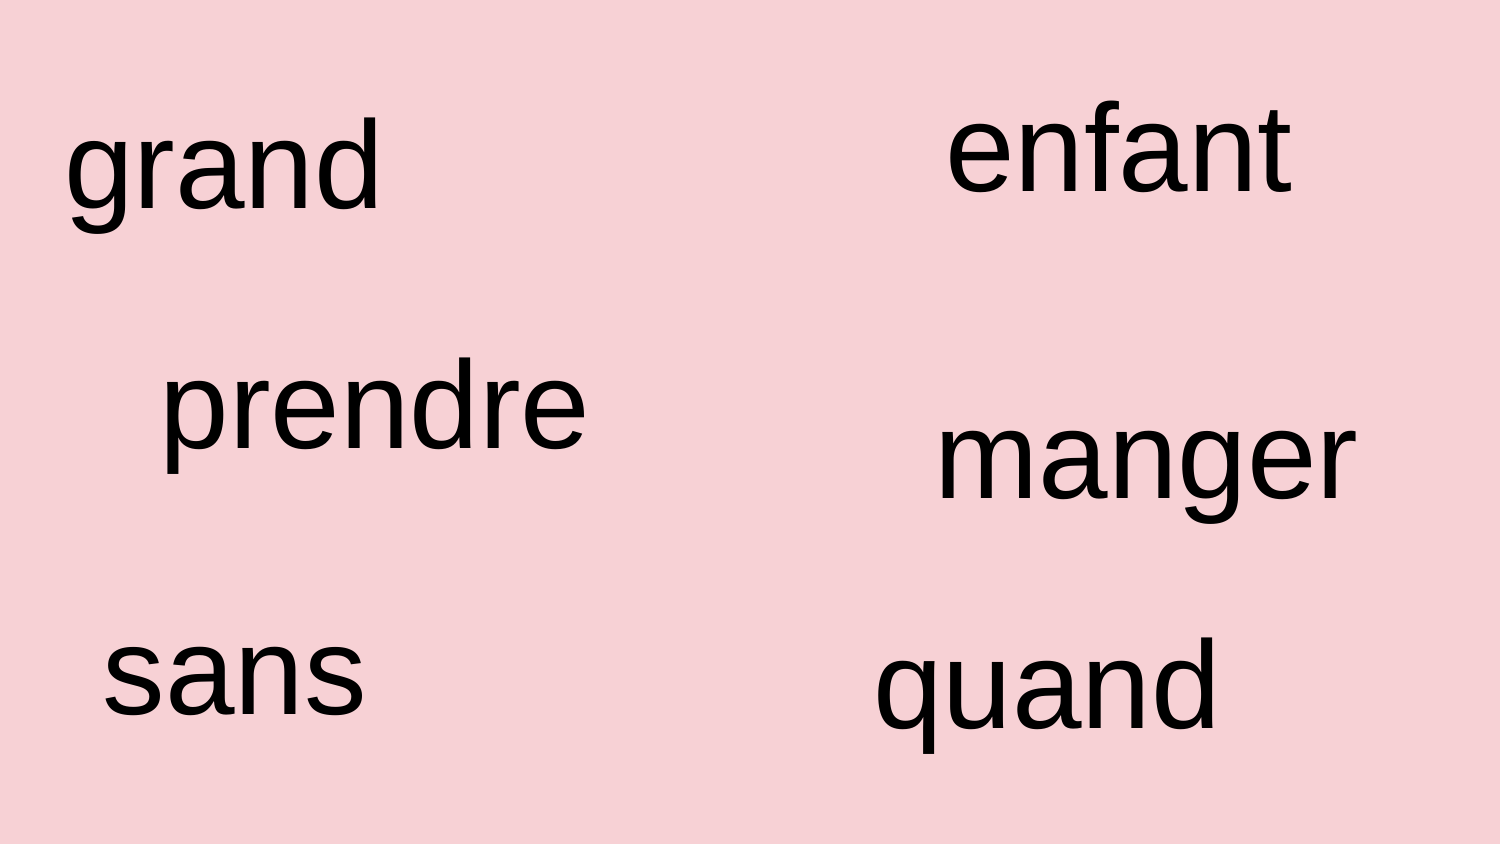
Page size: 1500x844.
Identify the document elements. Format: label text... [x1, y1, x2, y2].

text_box grand [49, 68, 612, 254]
text_box prendre [144, 308, 708, 493]
text_box quand [858, 588, 1421, 774]
text_box manger [919, 358, 1483, 544]
text_box enfant [930, 51, 1493, 237]
text_box sans [87, 574, 651, 760]
